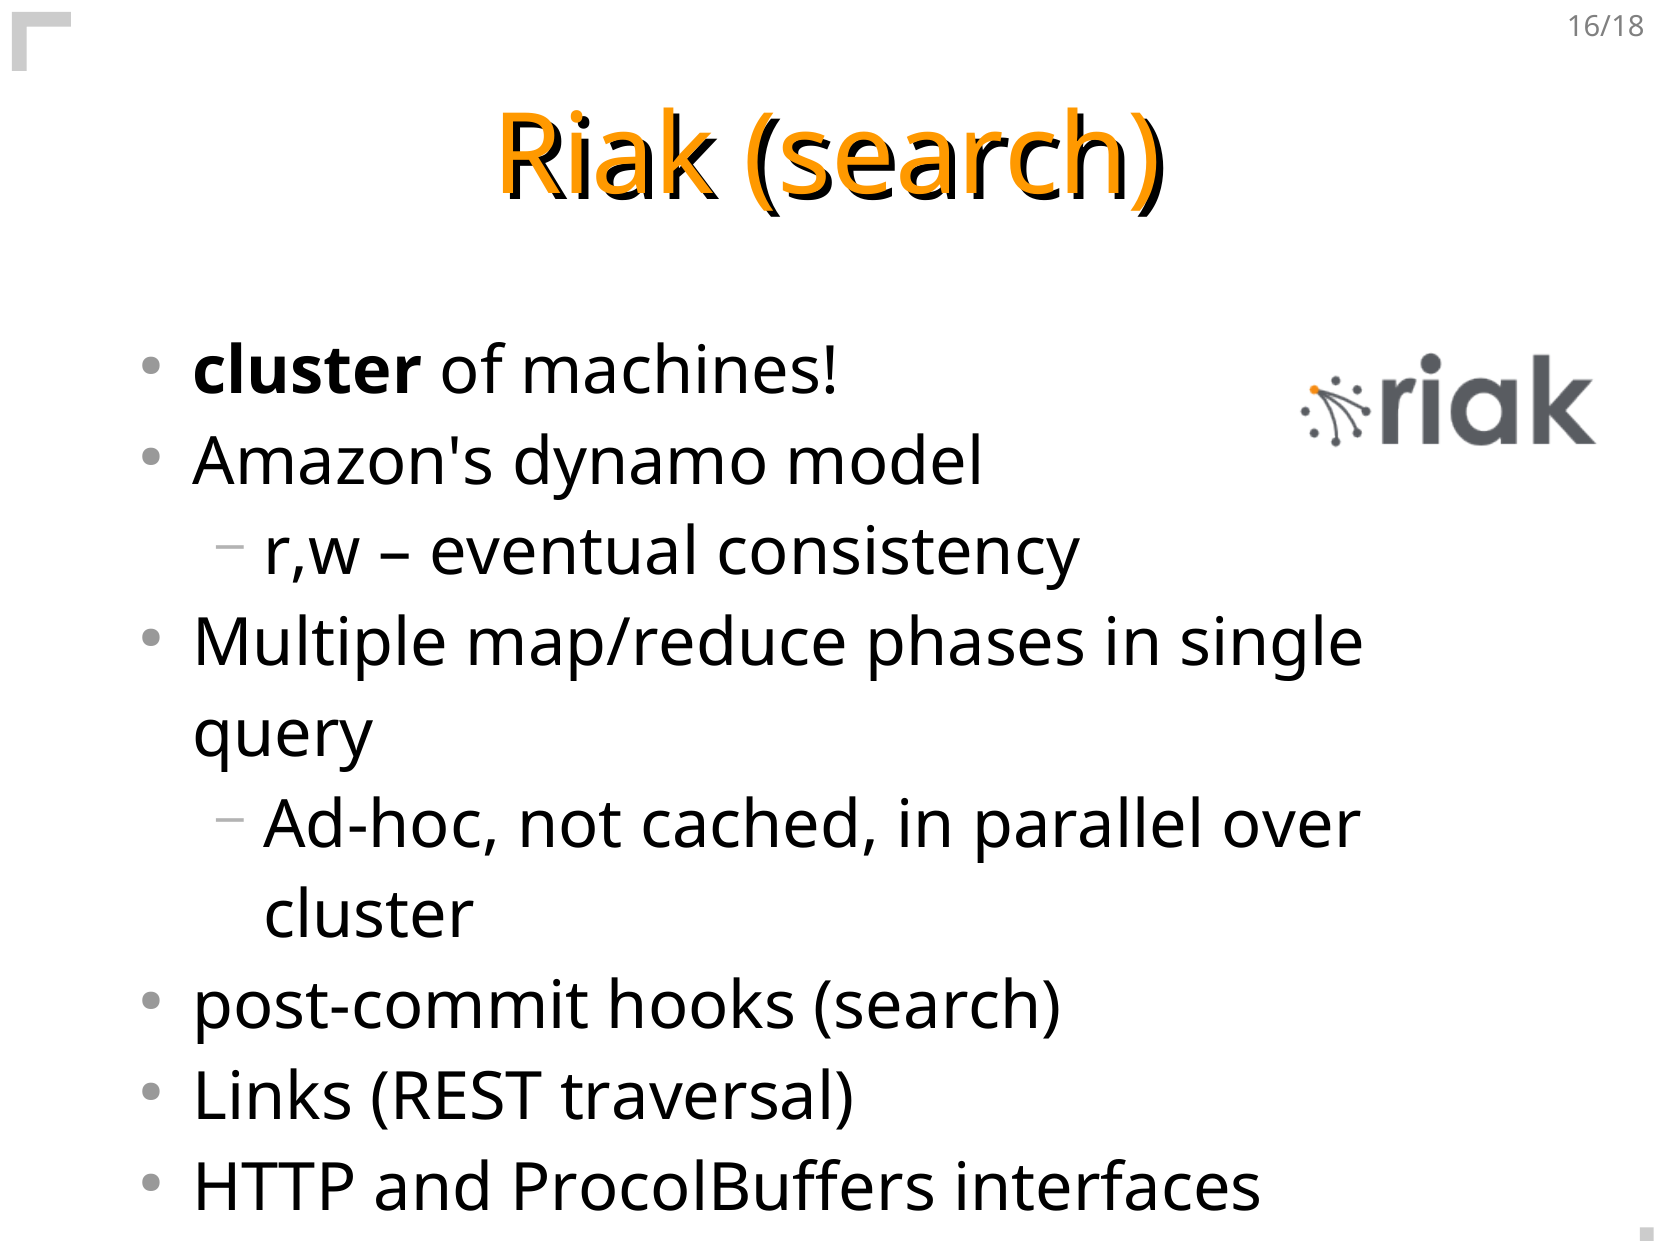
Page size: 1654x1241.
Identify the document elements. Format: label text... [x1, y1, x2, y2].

list cluster of machines! Amazon's dynamo model r,w – eventual consistency Multiple map/reduce phases in single query Ad-hoc, not cached, in parallel over cluster post-commit hooks (search) Links (REST traversal) HTTP and ProcolBuffers interfaces http://www.basho.com/riaksearch.html [121, 322, 1561, 1132]
title Riak (search) [121, 46, 1534, 254]
picture [1285, 337, 1613, 463]
